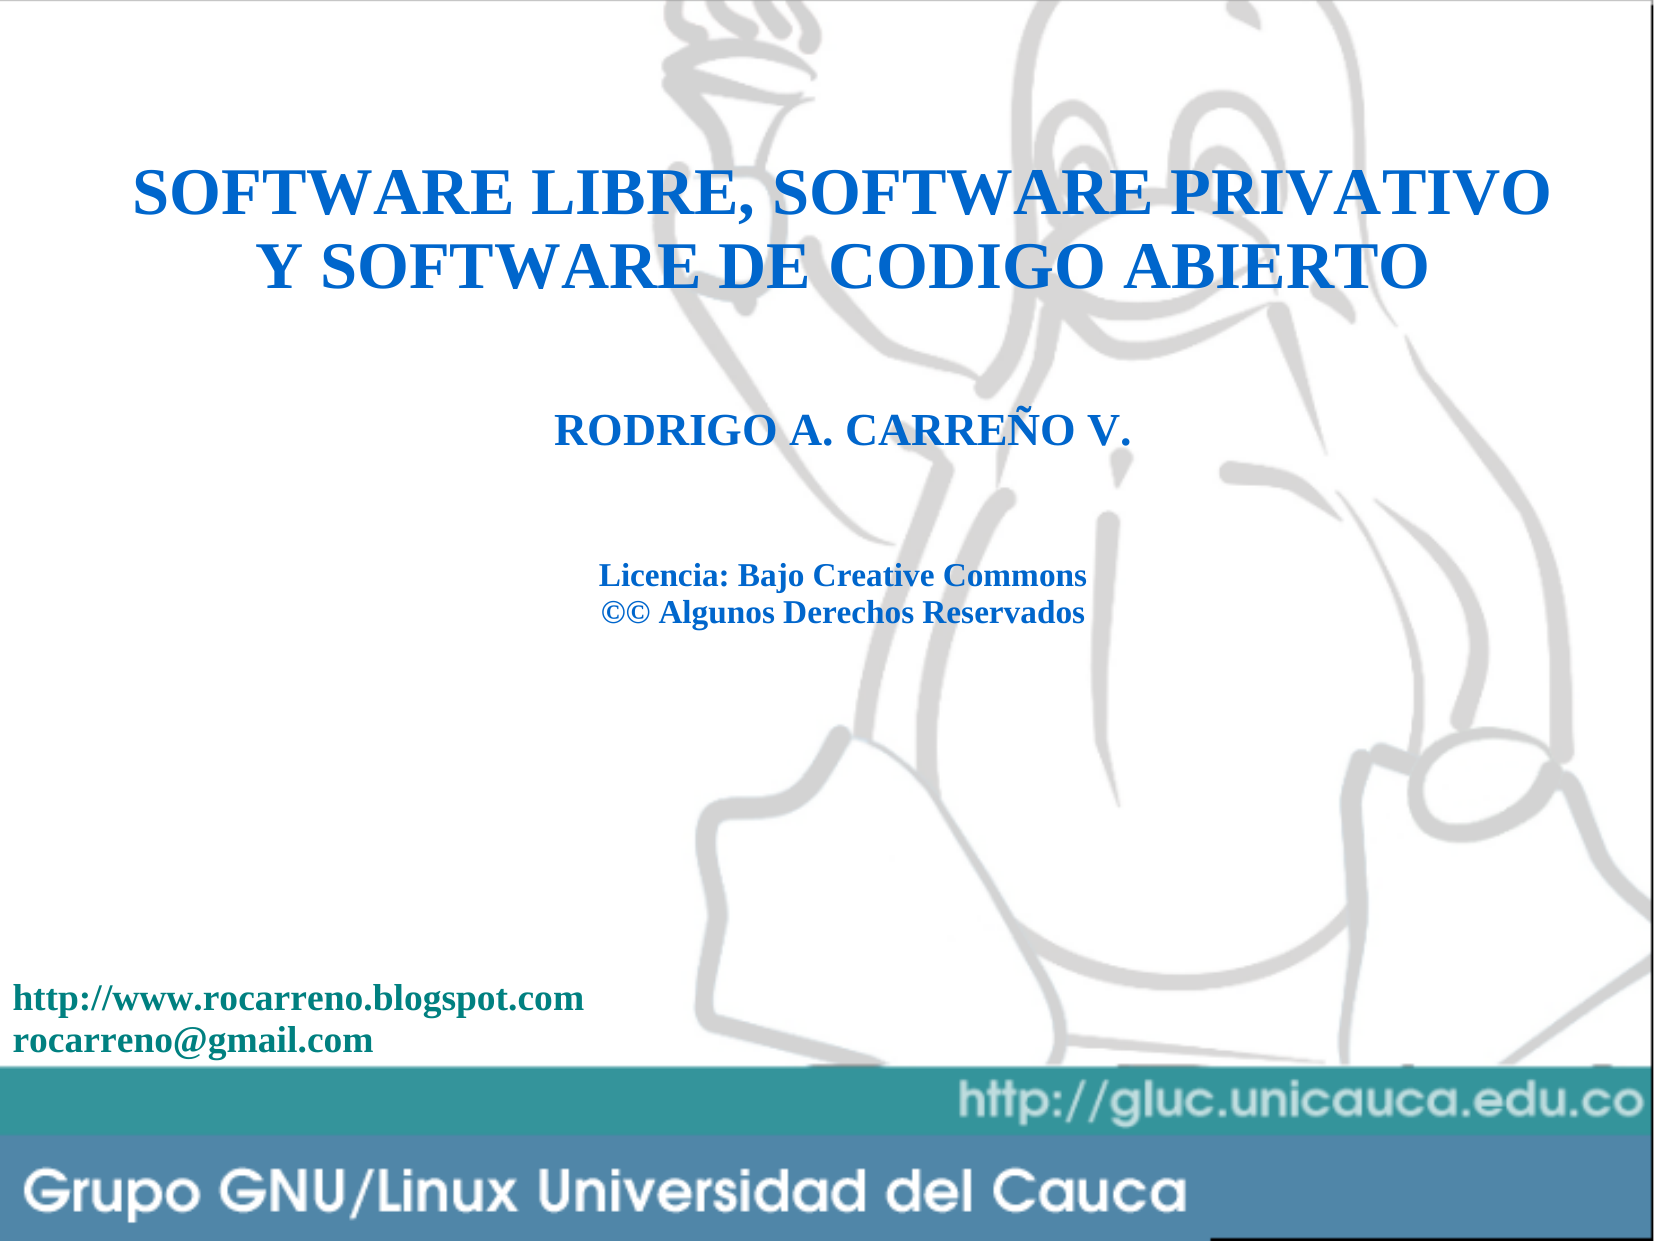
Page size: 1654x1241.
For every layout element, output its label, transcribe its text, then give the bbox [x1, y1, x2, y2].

picture [0, 0, 1654, 1241]
text_box http://www.rocarreno.blogspot.com rocarreno@gmail.com [0, 969, 1652, 1118]
text_box SOFTWARE LIBRE, SOFTWARE PRIVATIVO Y SOFTWARE DE CODIGO ABIERTO RODRIGO A. CARREÑO V. Licencia: Bajo Creative Commons ©© Algunos Derechos Reservados [118, 147, 1570, 689]
